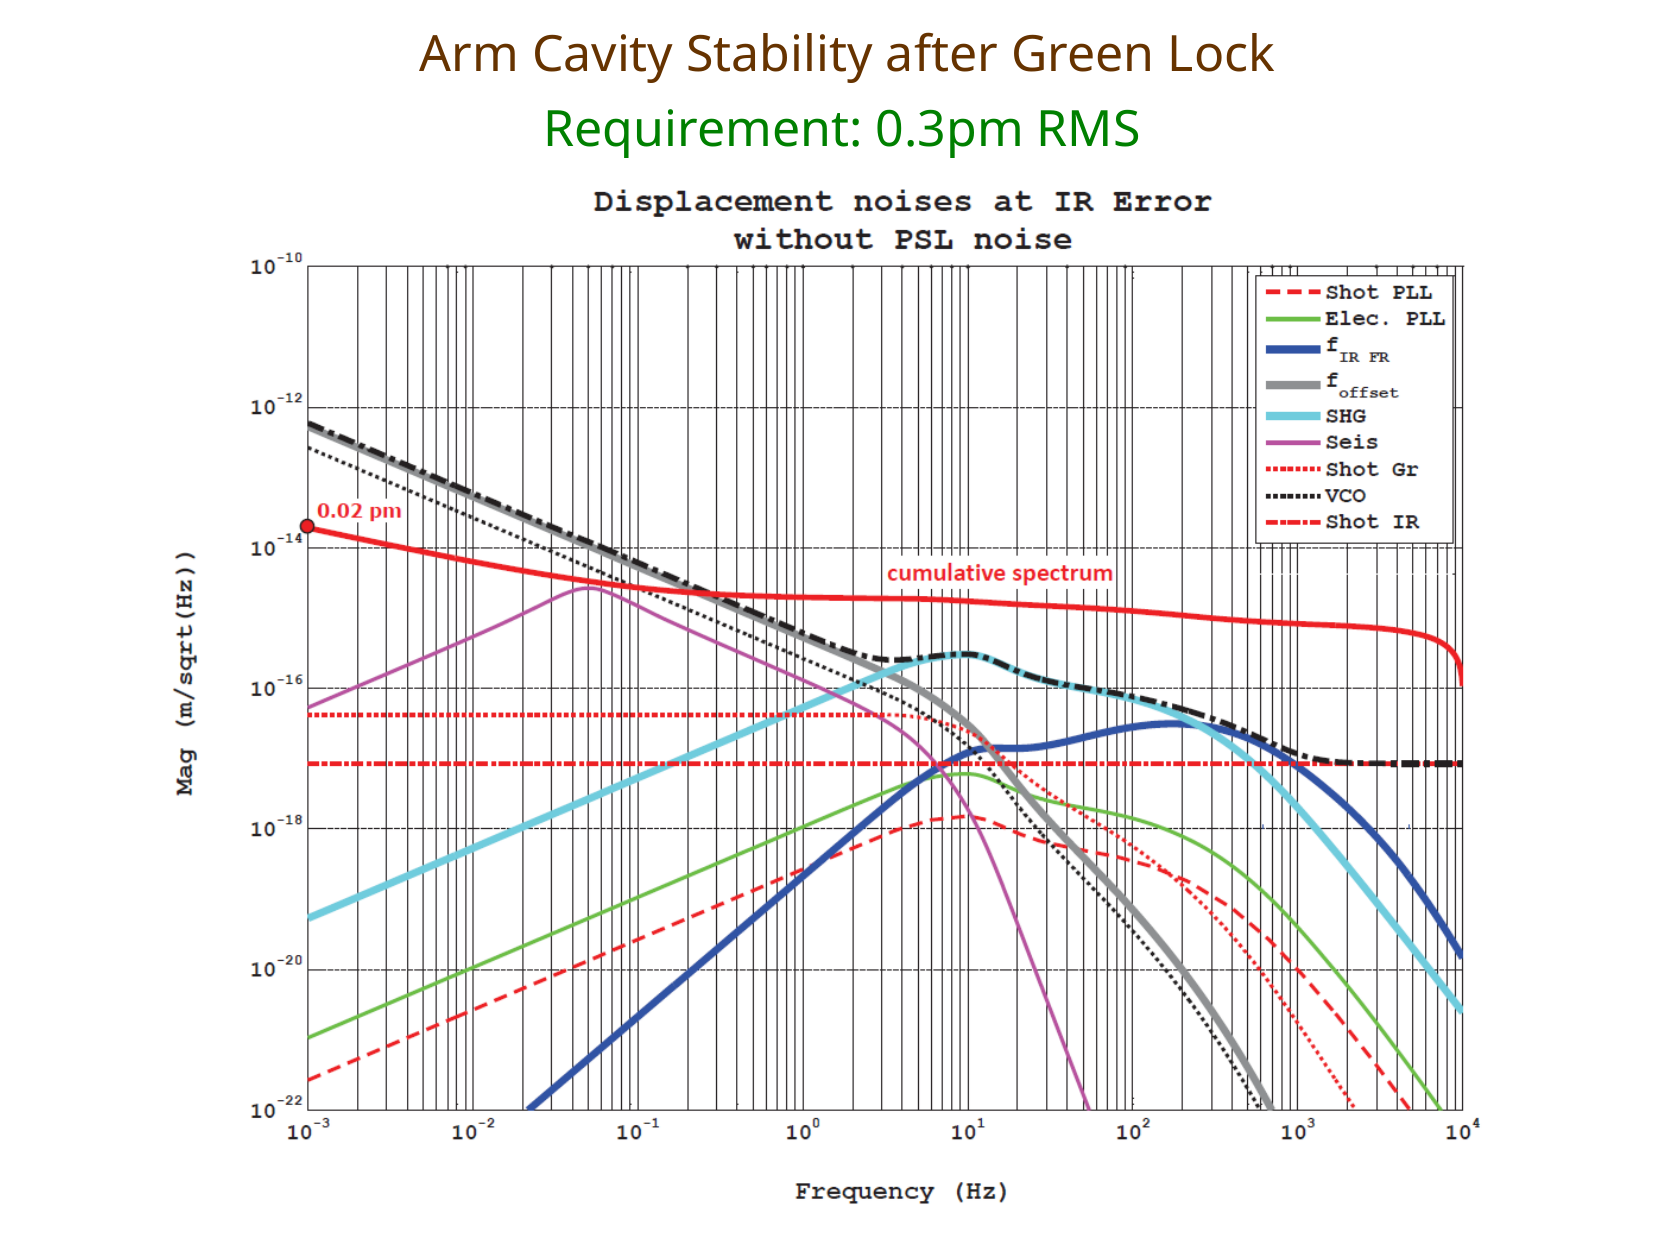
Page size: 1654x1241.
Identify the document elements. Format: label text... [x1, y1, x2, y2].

picture [147, 173, 1506, 1225]
text_box Requirement: 0.3pm RMS [528, 85, 1125, 161]
text_box Arm Cavity Stability after Green Lock [404, 10, 1250, 86]
